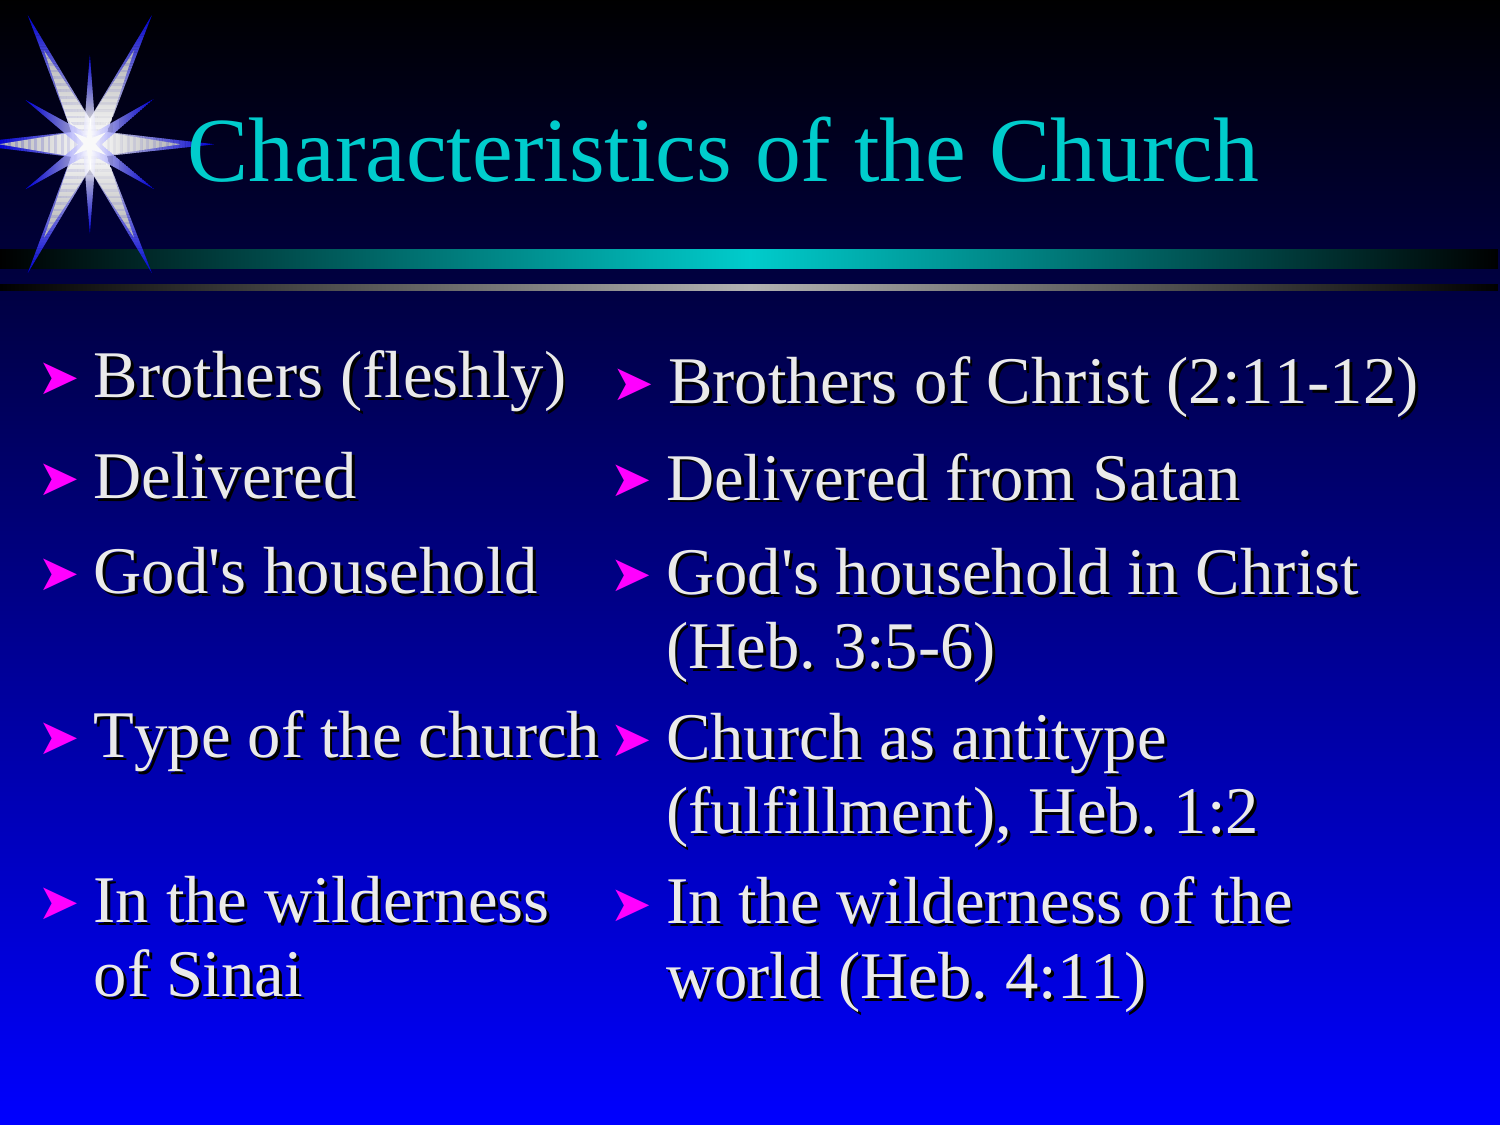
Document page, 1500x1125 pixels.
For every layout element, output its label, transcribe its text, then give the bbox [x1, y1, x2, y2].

list Delivered from Satan [609, 440, 1400, 515]
list Delivered [37, 439, 526, 515]
list Brothers of Christ (2:11-12) [611, 343, 1475, 418]
list God's household in Christ (Heb. 3:5-6) Church as antitype (fulfillment), Heb. 1:2 In the wilderness of the world (Heb. 4:11) [609, 534, 1400, 1013]
list Brothers (fleshly) [37, 337, 735, 413]
title Characteristics of the Church [187, 56, 1463, 244]
list God's household Type of the church In the wilderness of Sinai [37, 533, 638, 1012]
